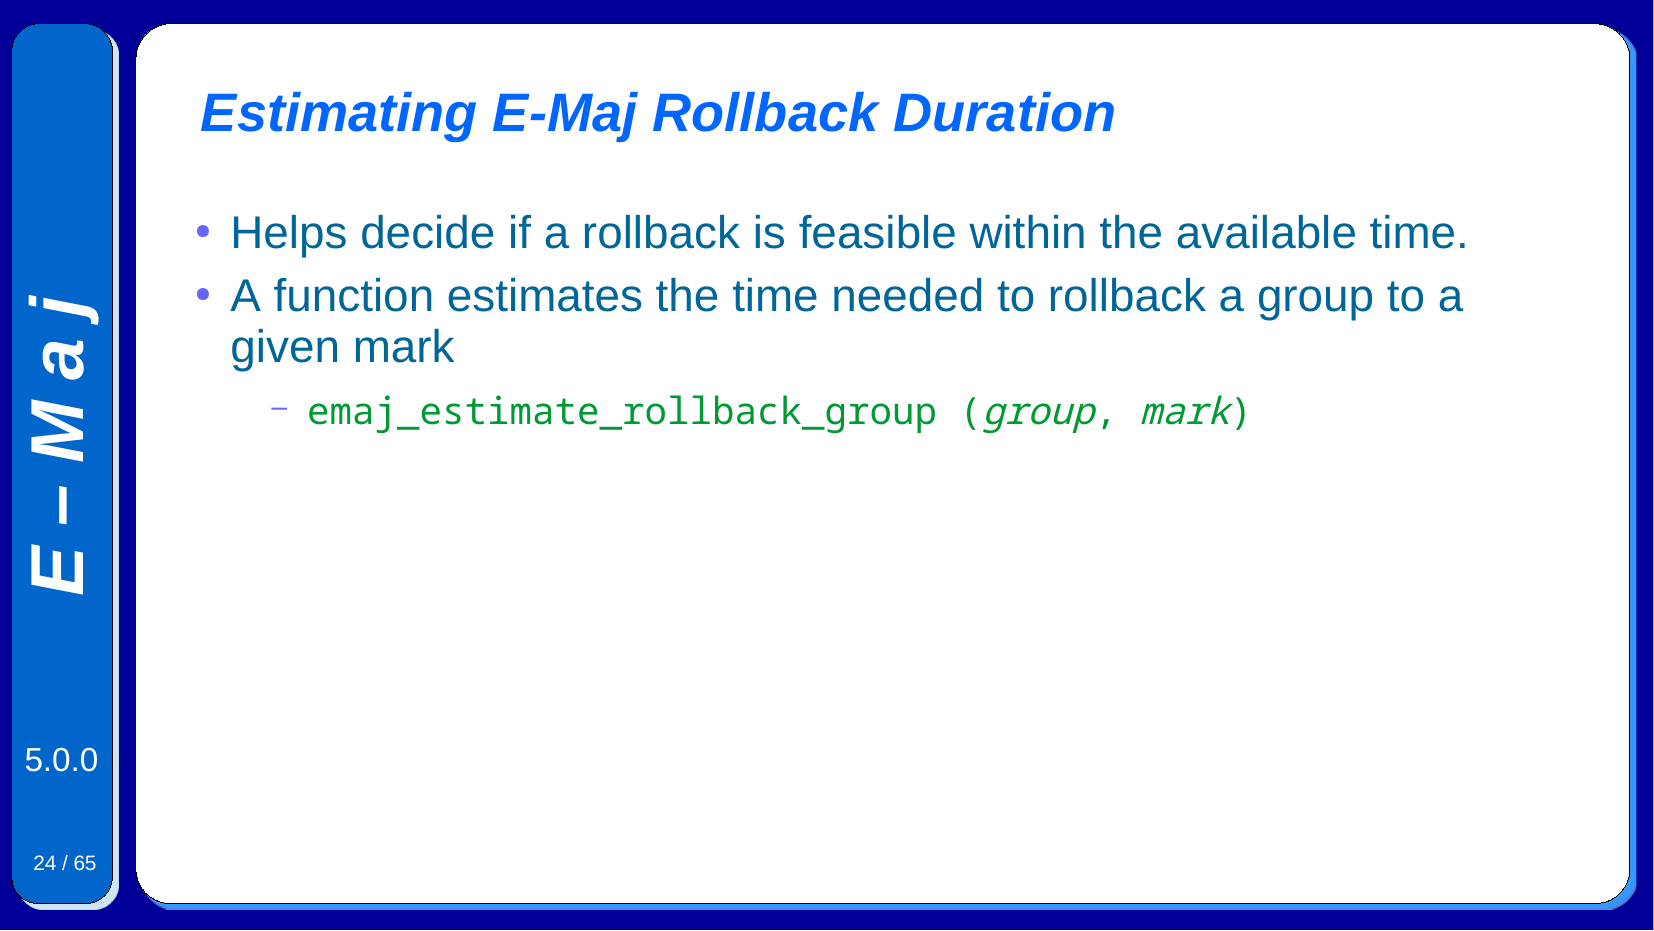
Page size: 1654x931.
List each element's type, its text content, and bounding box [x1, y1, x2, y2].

list Helps decide if a rollback is feasible within the available time. A function estimates the time needed to rollback a group to a given mark emaj_estimate_rollback_group (group, mark) [177, 206, 1587, 827]
title Estimating E-Maj Rollback Duration [200, 34, 1575, 191]
